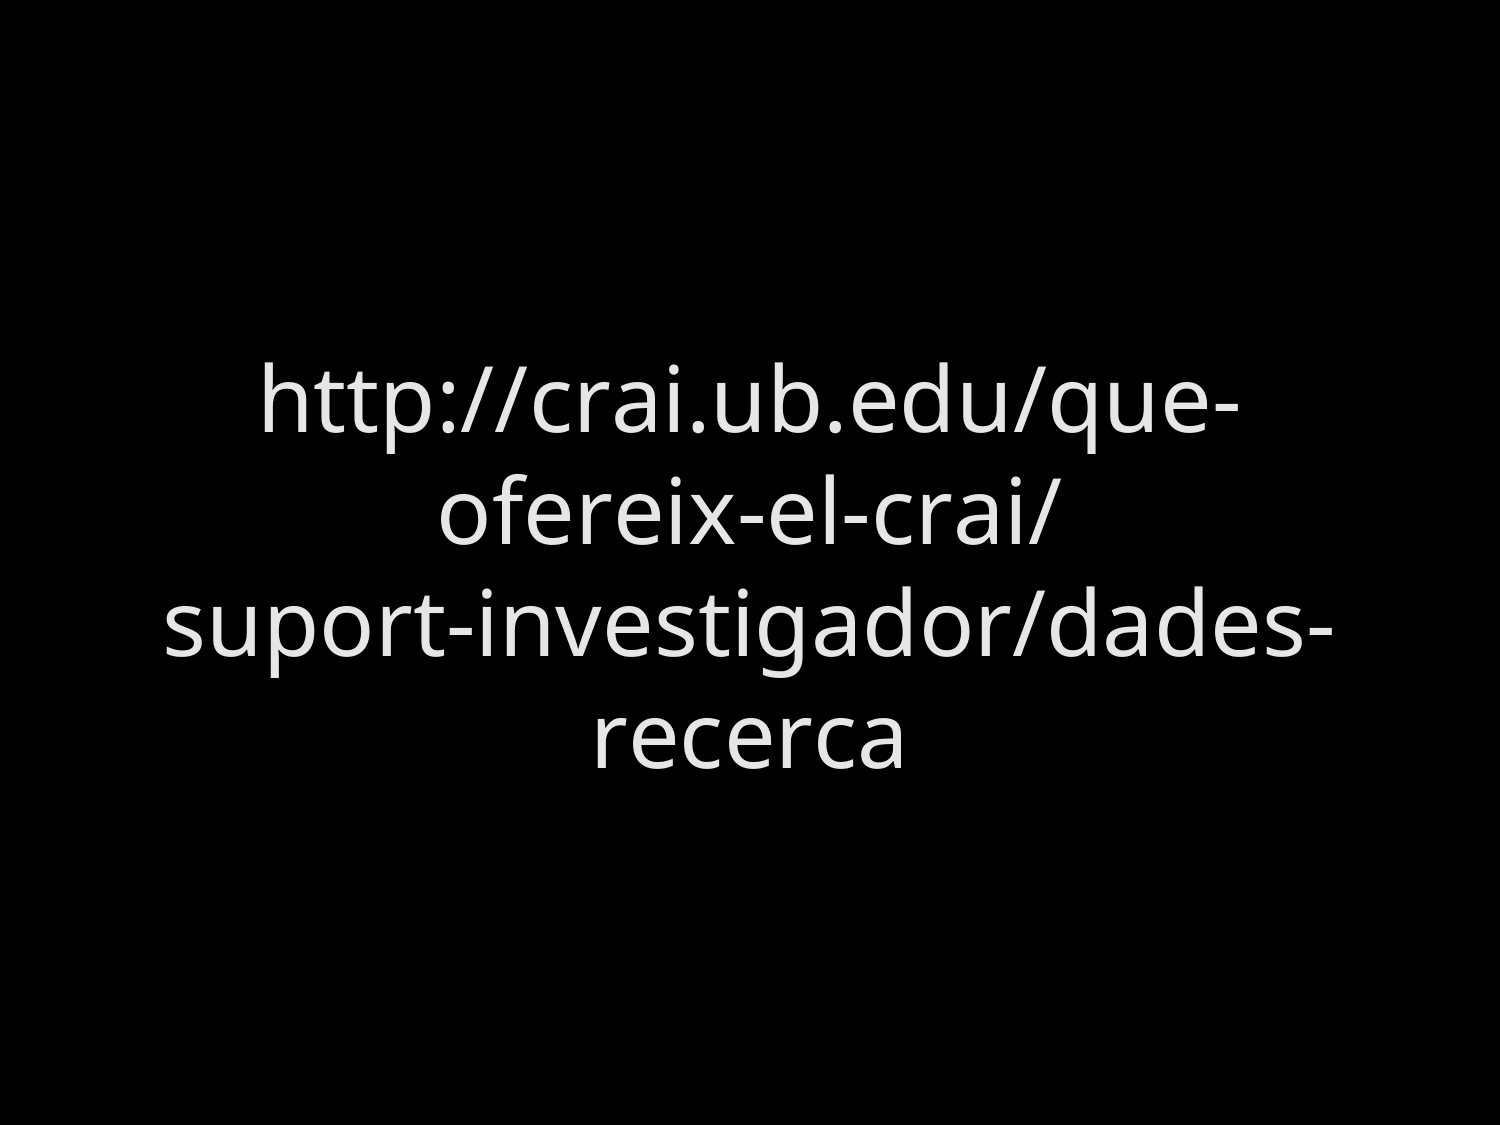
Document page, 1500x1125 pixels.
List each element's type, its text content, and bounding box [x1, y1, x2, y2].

subtitle http://crai.ub.edu/que-ofereix-el-crai/ suport-investigador/dades-recerca [109, 112, 1391, 1013]
